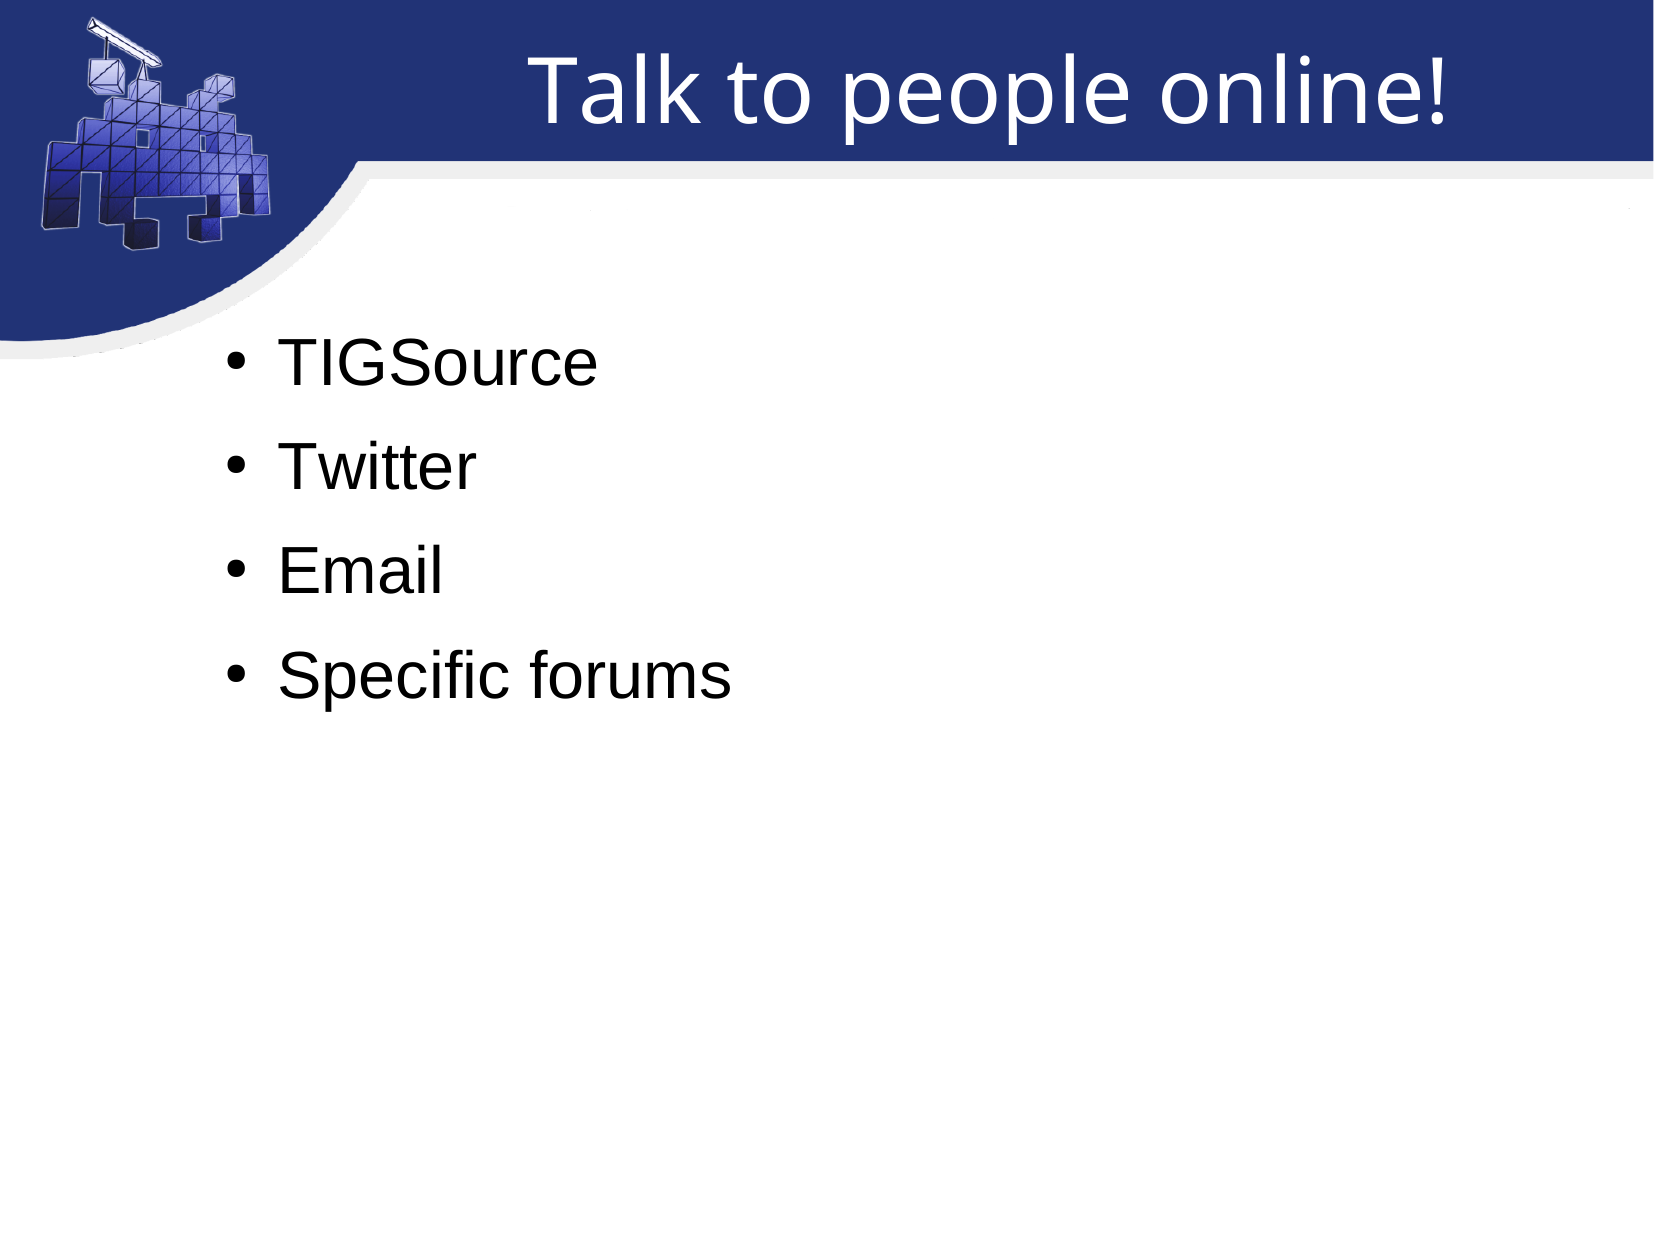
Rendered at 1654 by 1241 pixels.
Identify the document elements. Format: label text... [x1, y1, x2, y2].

picture [0, 0, 1654, 443]
list TIGSource Twitter Email Specific forums [206, 324, 1595, 1078]
title Talk to people online! [354, 35, 1625, 142]
